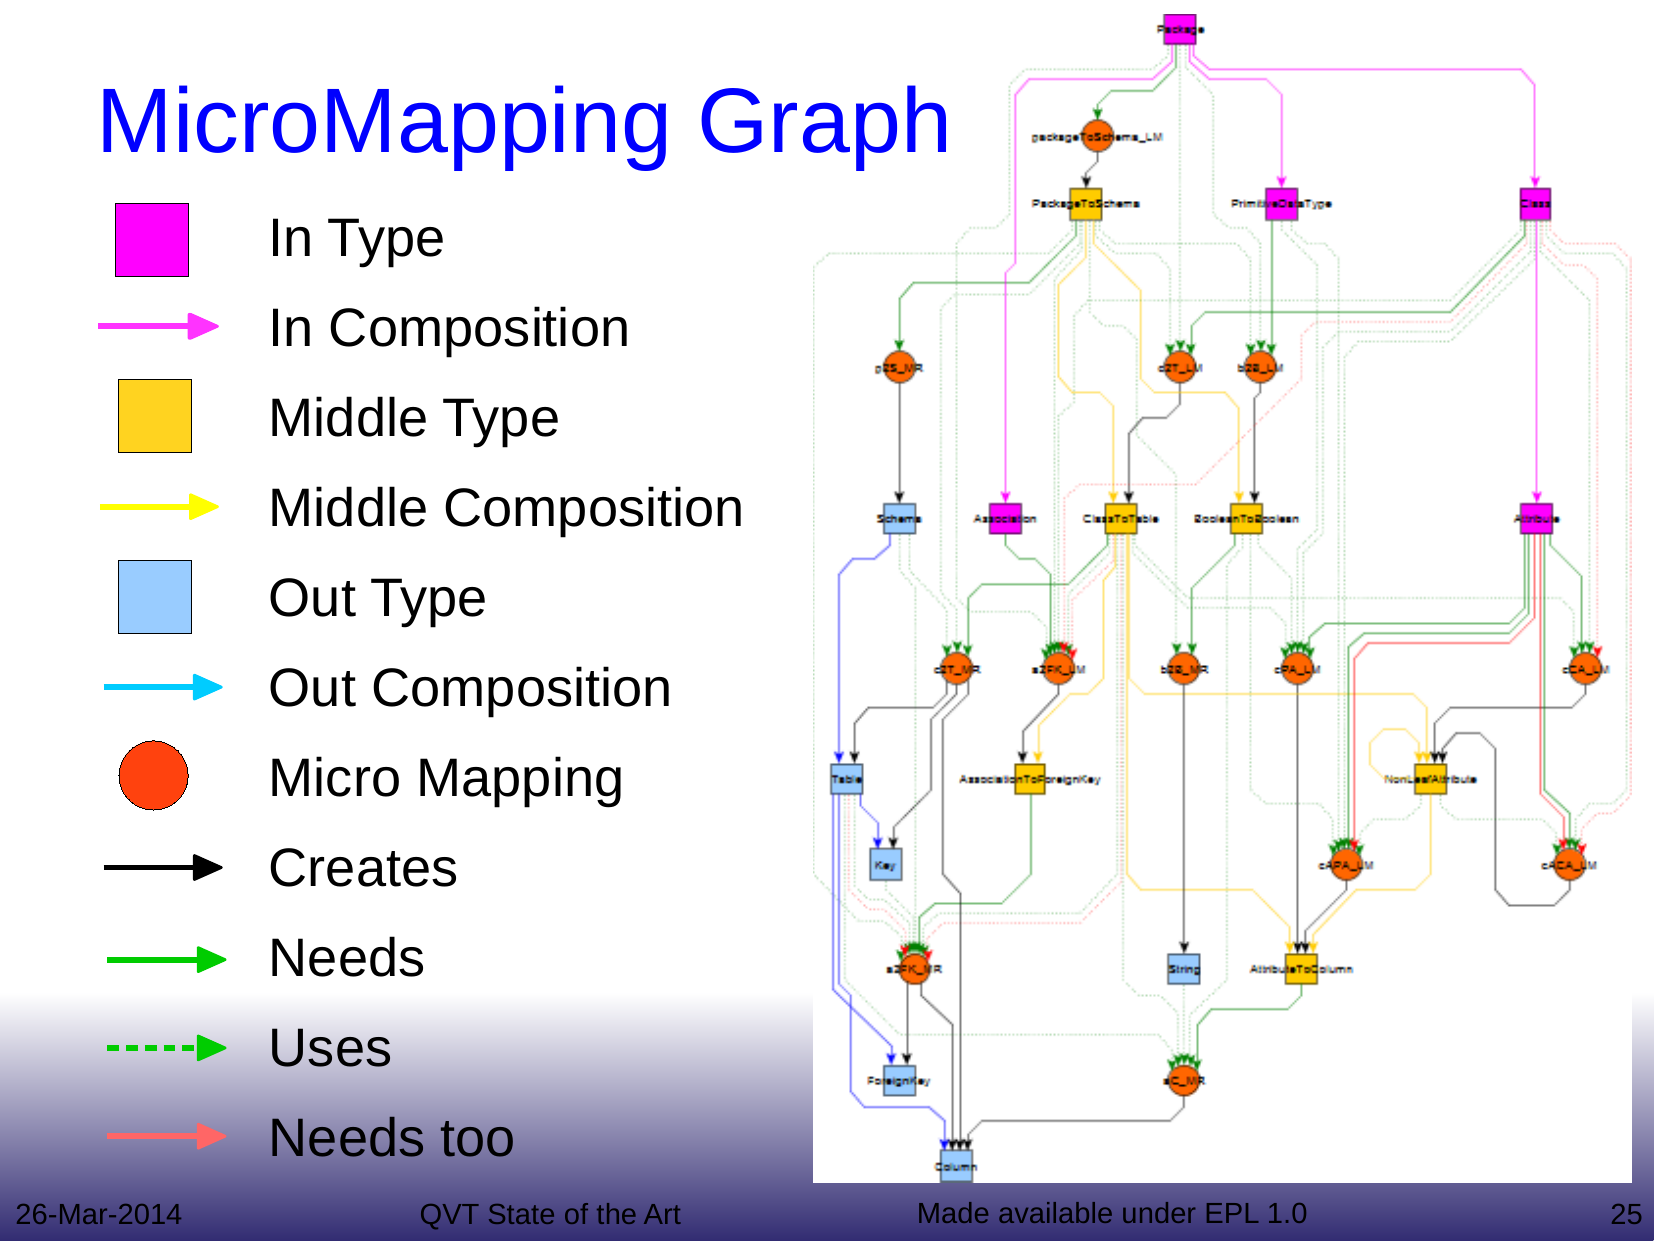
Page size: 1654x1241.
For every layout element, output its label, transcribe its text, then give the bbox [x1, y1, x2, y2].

text_box [118, 740, 189, 811]
text_box [118, 560, 192, 634]
list In Type In Composition Middle Type Middle Composition Out Type Out Composition Micro Mapping Creates Needs Uses Needs too [268, 207, 761, 1169]
text_box [118, 379, 192, 453]
title MicroMapping Graph [82, 49, 968, 192]
picture [813, 14, 1632, 1183]
text_box [115, 203, 189, 277]
